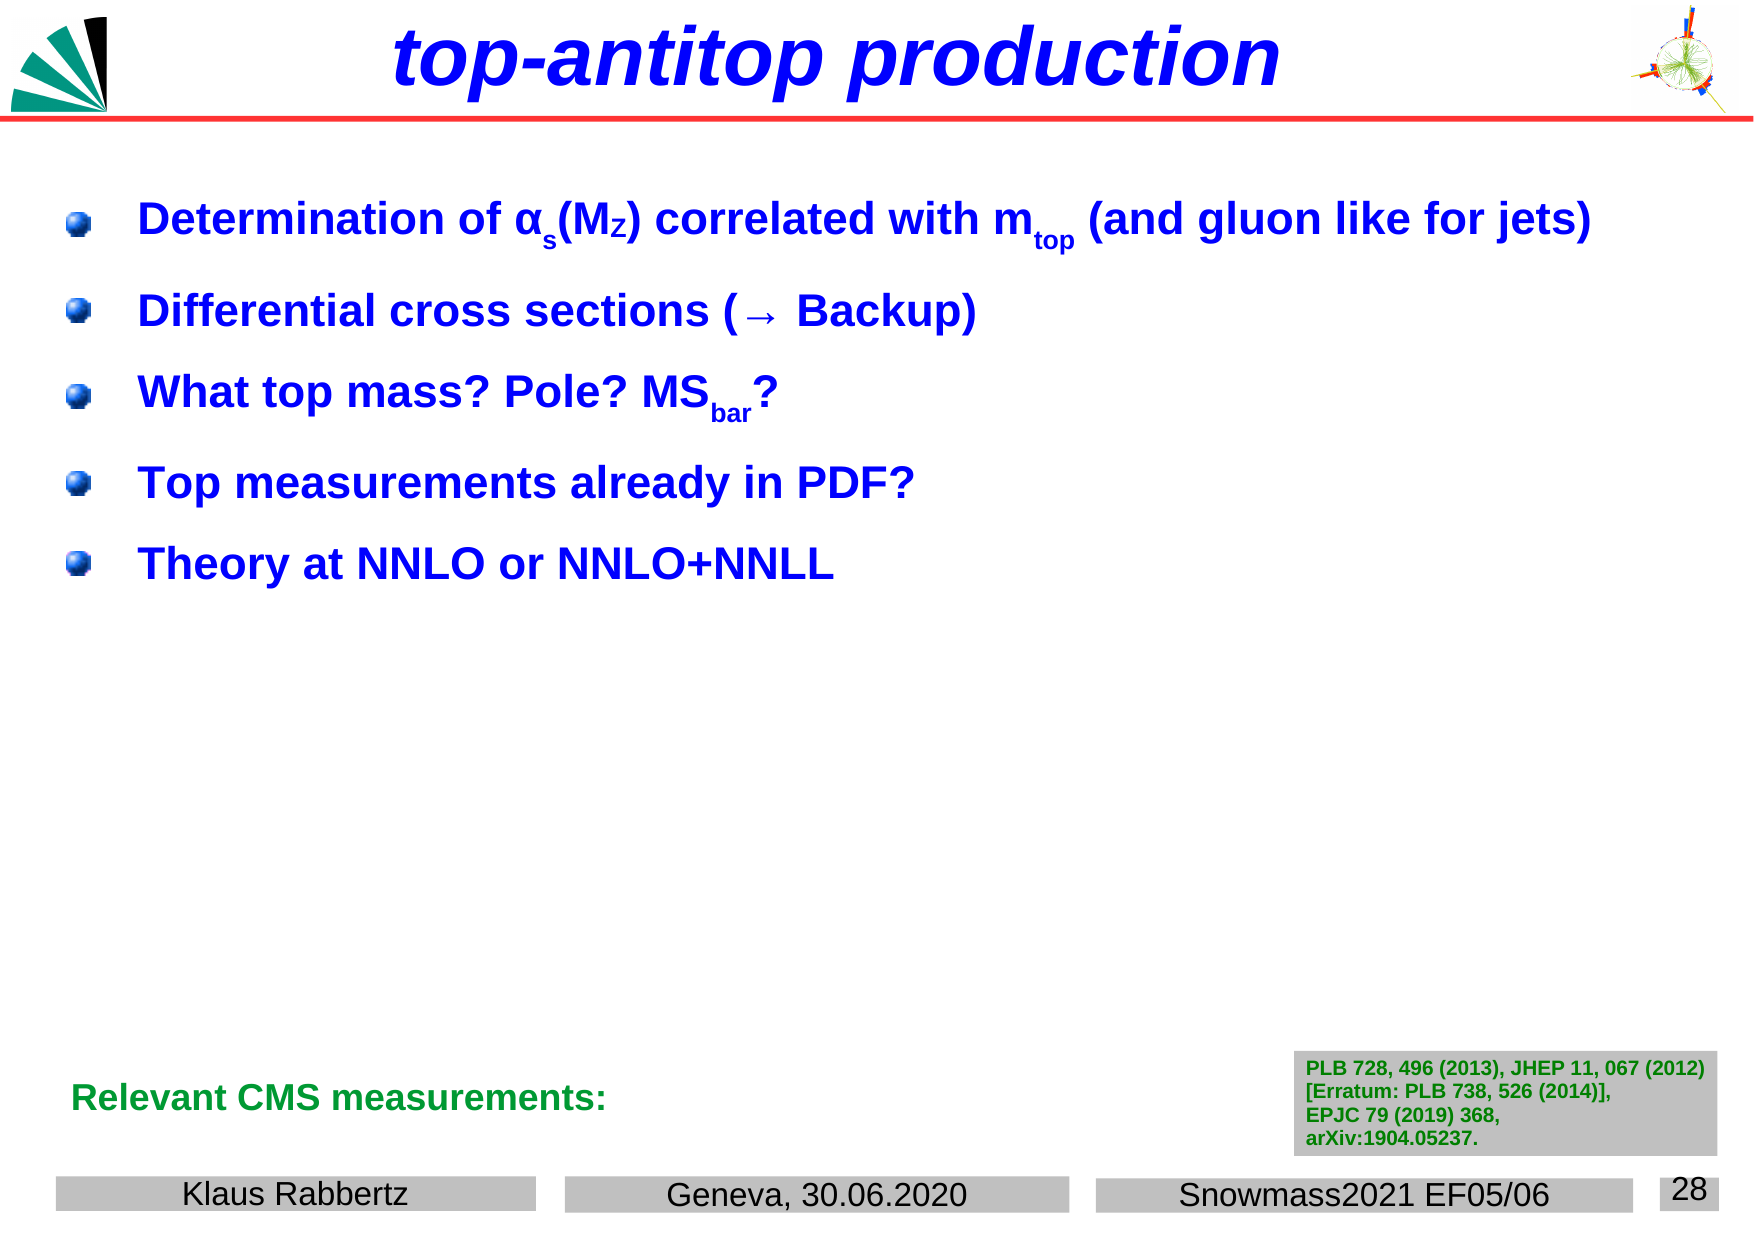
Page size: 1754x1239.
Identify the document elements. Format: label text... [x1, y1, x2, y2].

list Determination of αs(MZ) correlated with mtop (and gluon like for jets) Differential cross sections (→ Backup) What top mass? Pole? MSbar? Top measurements already in PDF? Theory at NNLO or NNLO+NNLL [54, 193, 1697, 594]
picture [1631, 5, 1739, 113]
picture [11, 17, 107, 113]
text_box Relevant CMS measurements: [59, 1070, 789, 1124]
title top-antitop production [129, 0, 1545, 114]
text_box PLB 728, 496 (2013), JHEP 11, 067 (2012) [Erratum: PLB 738, 526 (2014)], EPJC 79 (2019) 368, arXiv:1904.05237. [1294, 1050, 1718, 1156]
